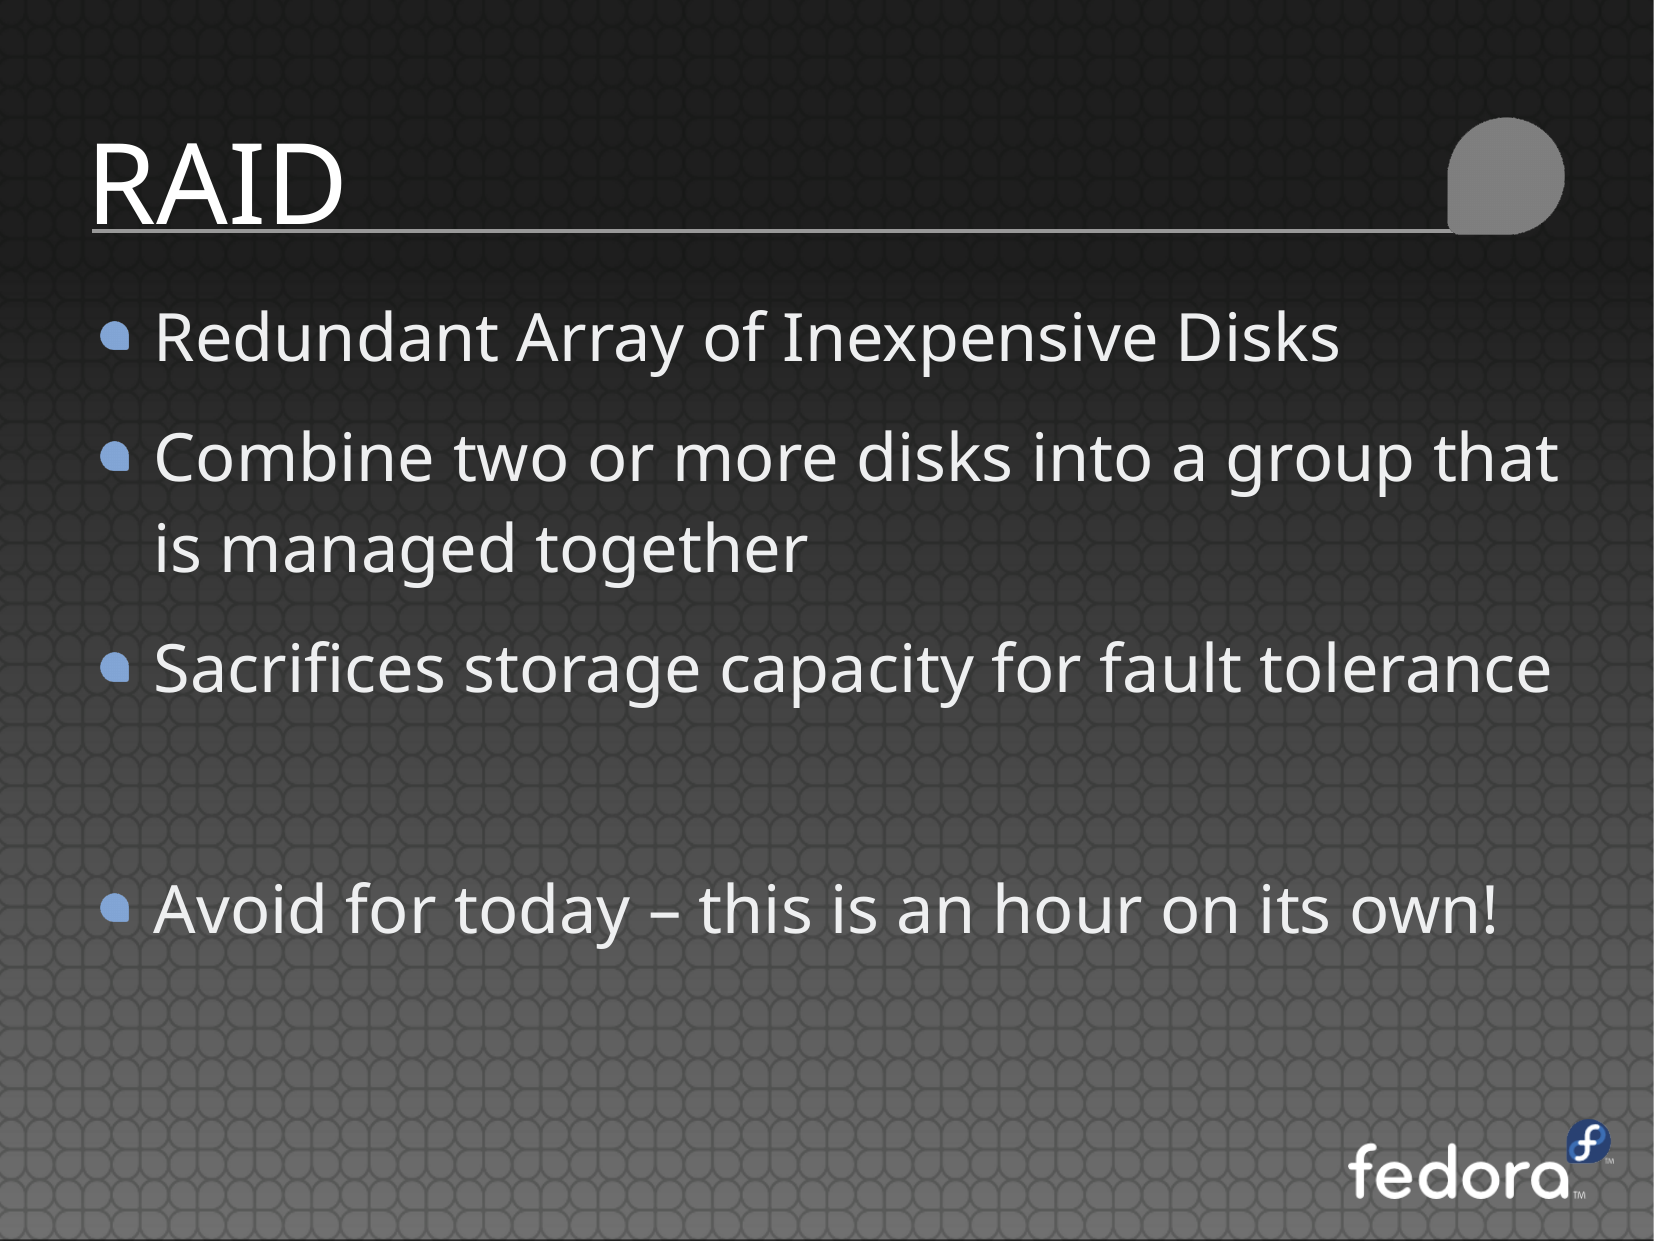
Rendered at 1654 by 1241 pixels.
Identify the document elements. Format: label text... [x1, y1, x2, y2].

picture [0, 0, 1654, 1241]
list Redundant Array of Inexpensive Disks Combine two or more disks into a group that is managed together Sacrifices storage capacity for fault tolerance Avoid for today – this is an hour on its own! [82, 290, 1571, 1111]
title RAID [86, 110, 1576, 251]
